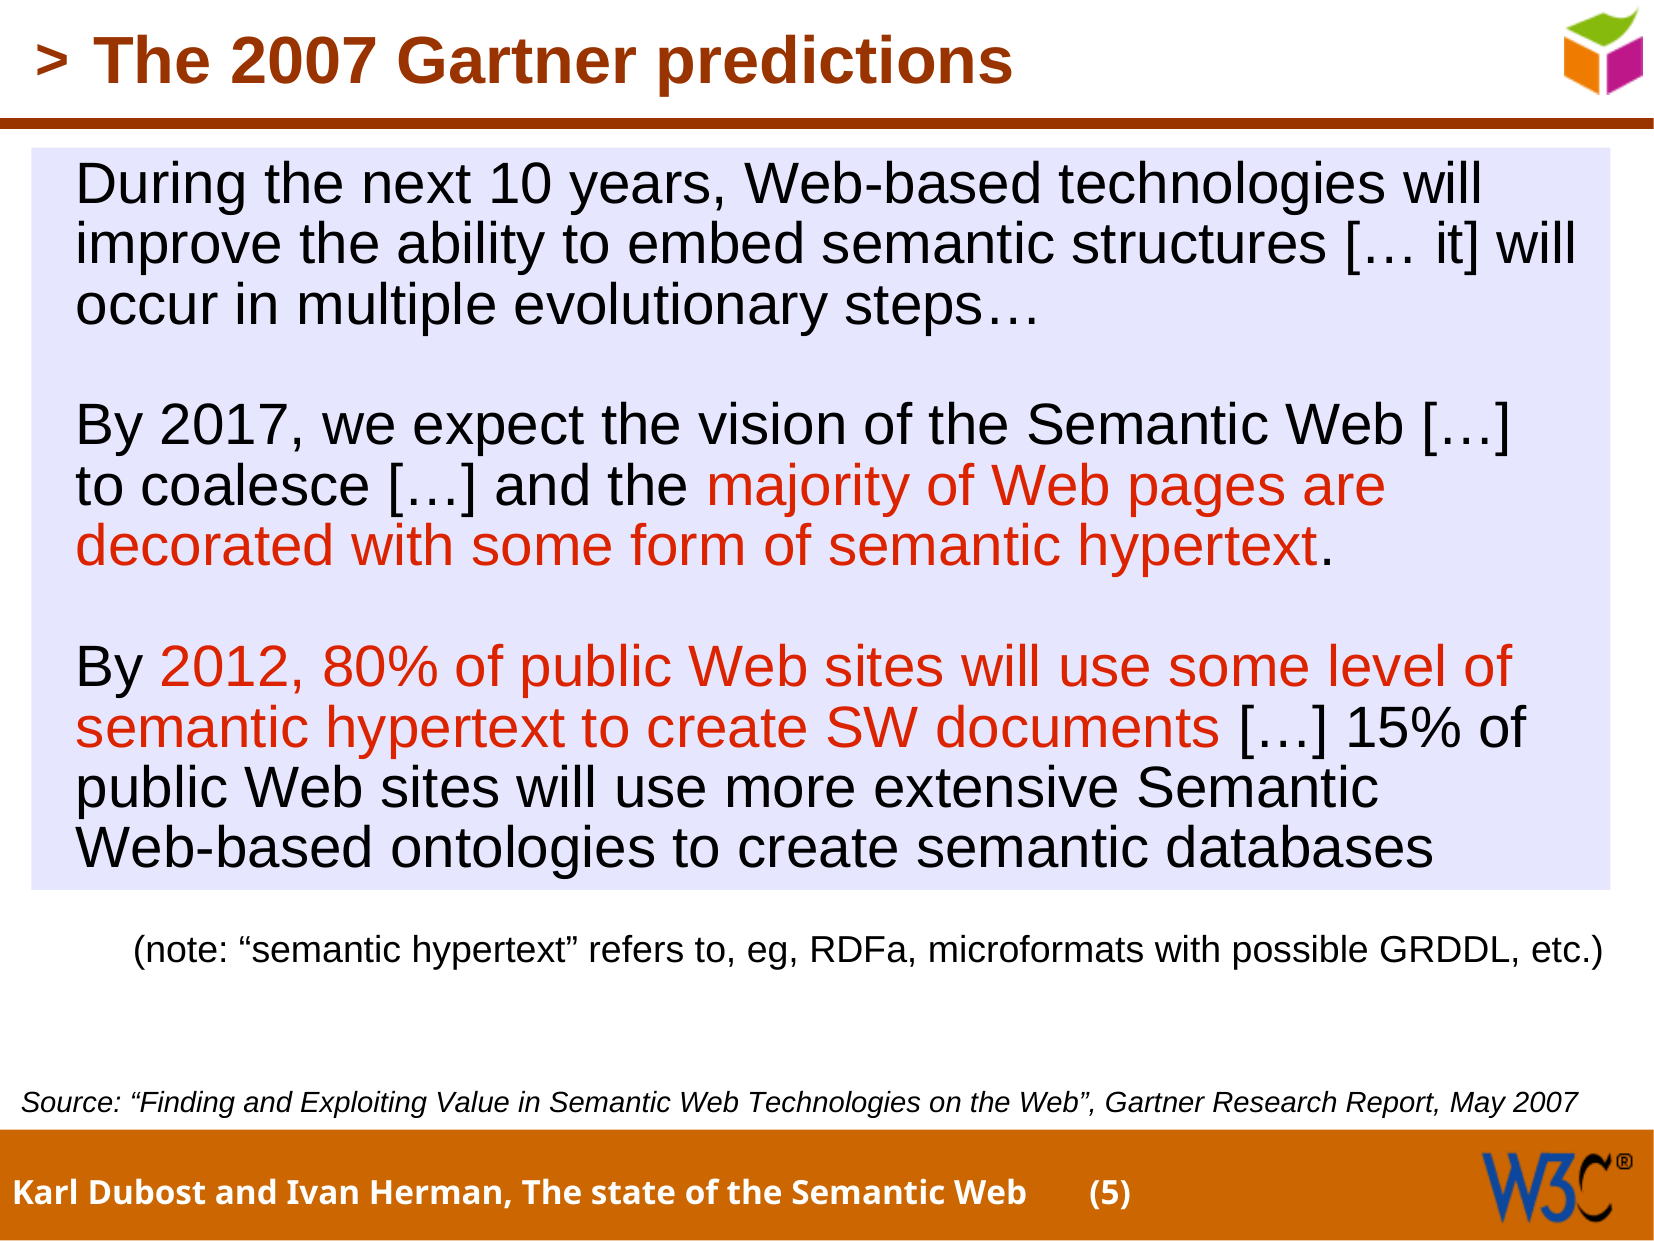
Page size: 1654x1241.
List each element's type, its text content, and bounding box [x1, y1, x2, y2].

picture [1477, 1149, 1639, 1228]
text_box During the next 10 years, Web-based technologies will improve the ability to embed semantic structures [… it] will occur in multiple evolutionary steps… By 2017, we expect the vision of the Semantic Web […] to coalesce […] and the majority of Web pages are decorated with some form of semantic hypertext. By 2012, 80% of public Web sites will use some level of semantic hypertext to create SW documents […] 15% of public Web sites will use more extensive Semantic Web-based ontologies to create semantic databases [31, 147, 1611, 890]
title The 2007 Gartner predictions [93, 0, 1493, 119]
text_box Source: “Finding and Exploiting Value in Semantic Web Technologies on the Web”, Gartner Research Report, May 2007 [6, 1080, 1597, 1129]
text_box (note: “semantic hypertext” refers to, eg, RDFa, microformats with possible GRDDL, etc.) [118, 923, 1630, 981]
picture [1564, 5, 1643, 95]
